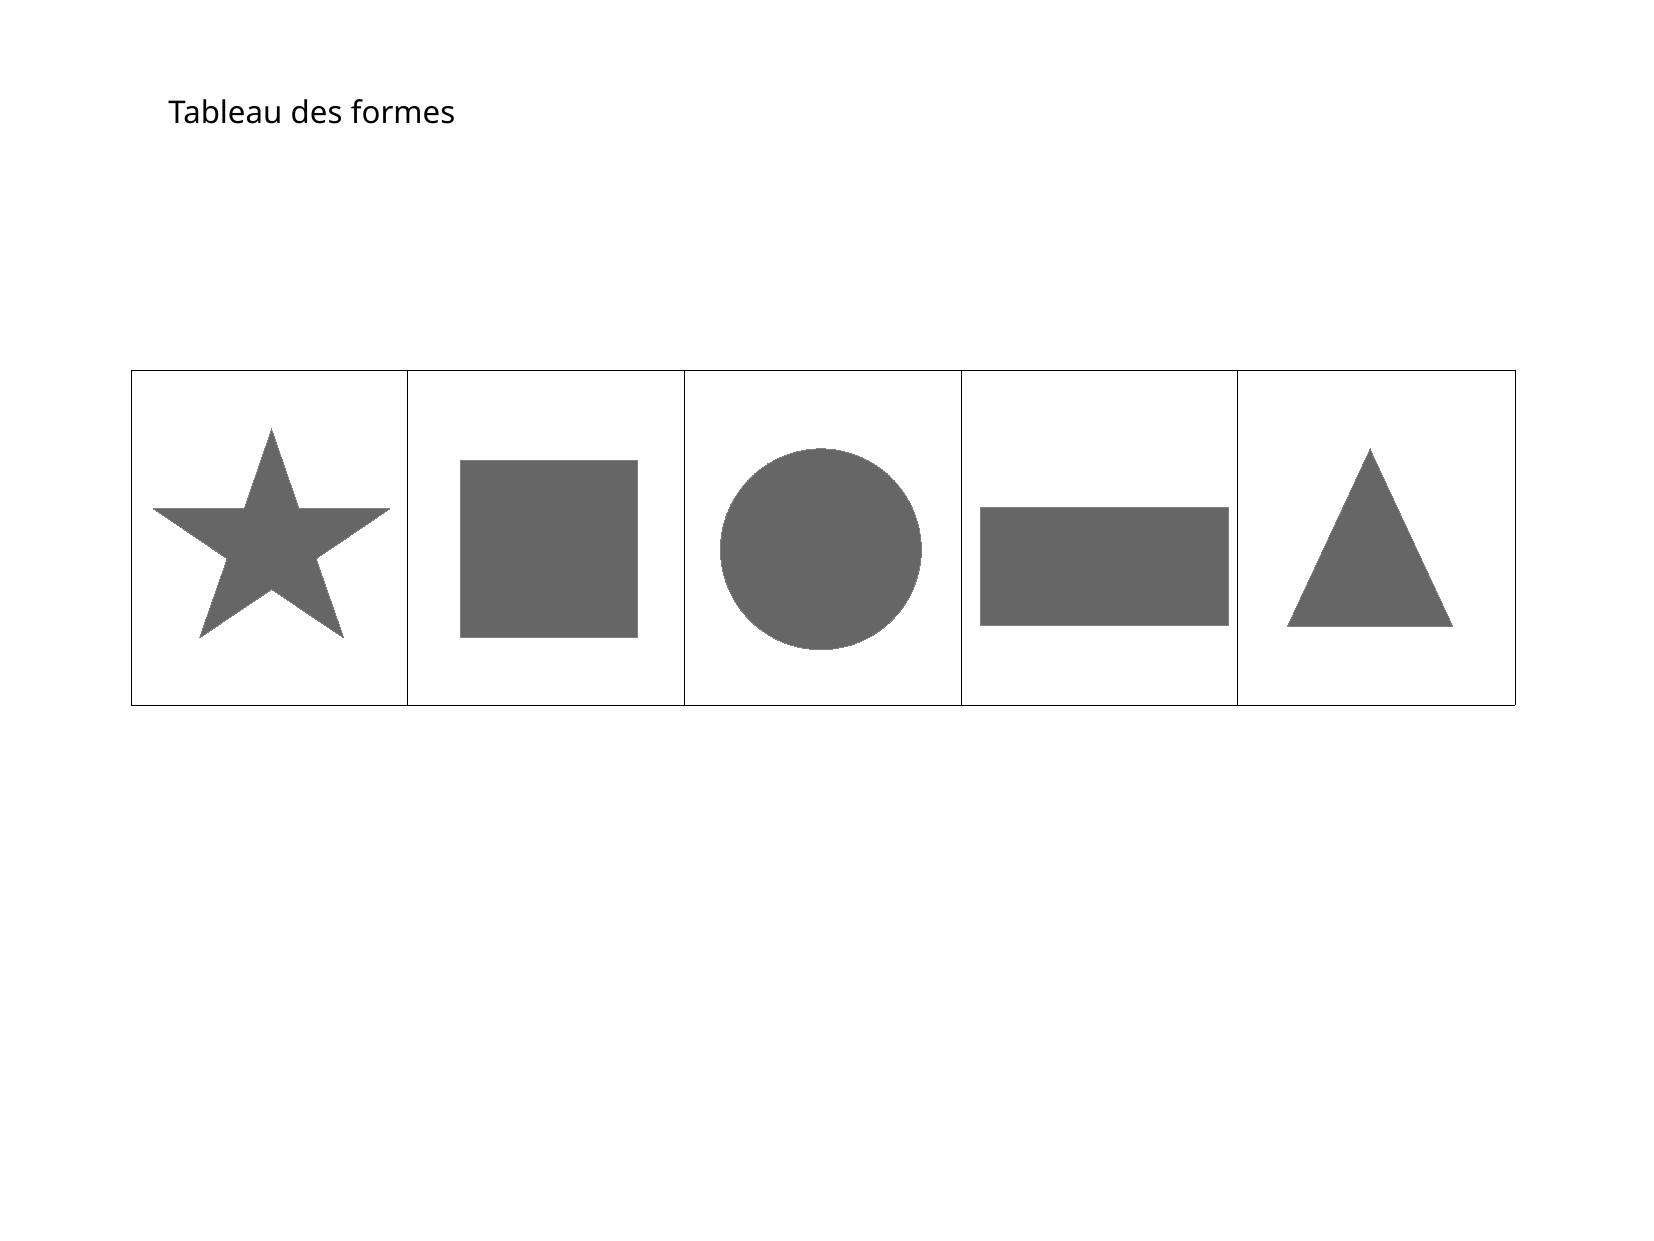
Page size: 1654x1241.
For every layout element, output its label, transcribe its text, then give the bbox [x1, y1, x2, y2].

text_box [980, 507, 1229, 626]
text_box [720, 448, 922, 650]
table_header [685, 371, 961, 705]
text_box [153, 428, 390, 638]
table_header [408, 371, 684, 705]
text_box [1287, 448, 1453, 627]
table_header [132, 371, 407, 705]
text_box [460, 460, 638, 638]
table_header [1238, 371, 1515, 705]
table_header [962, 371, 1237, 705]
text_box Tableau des formes [153, 82, 638, 141]
